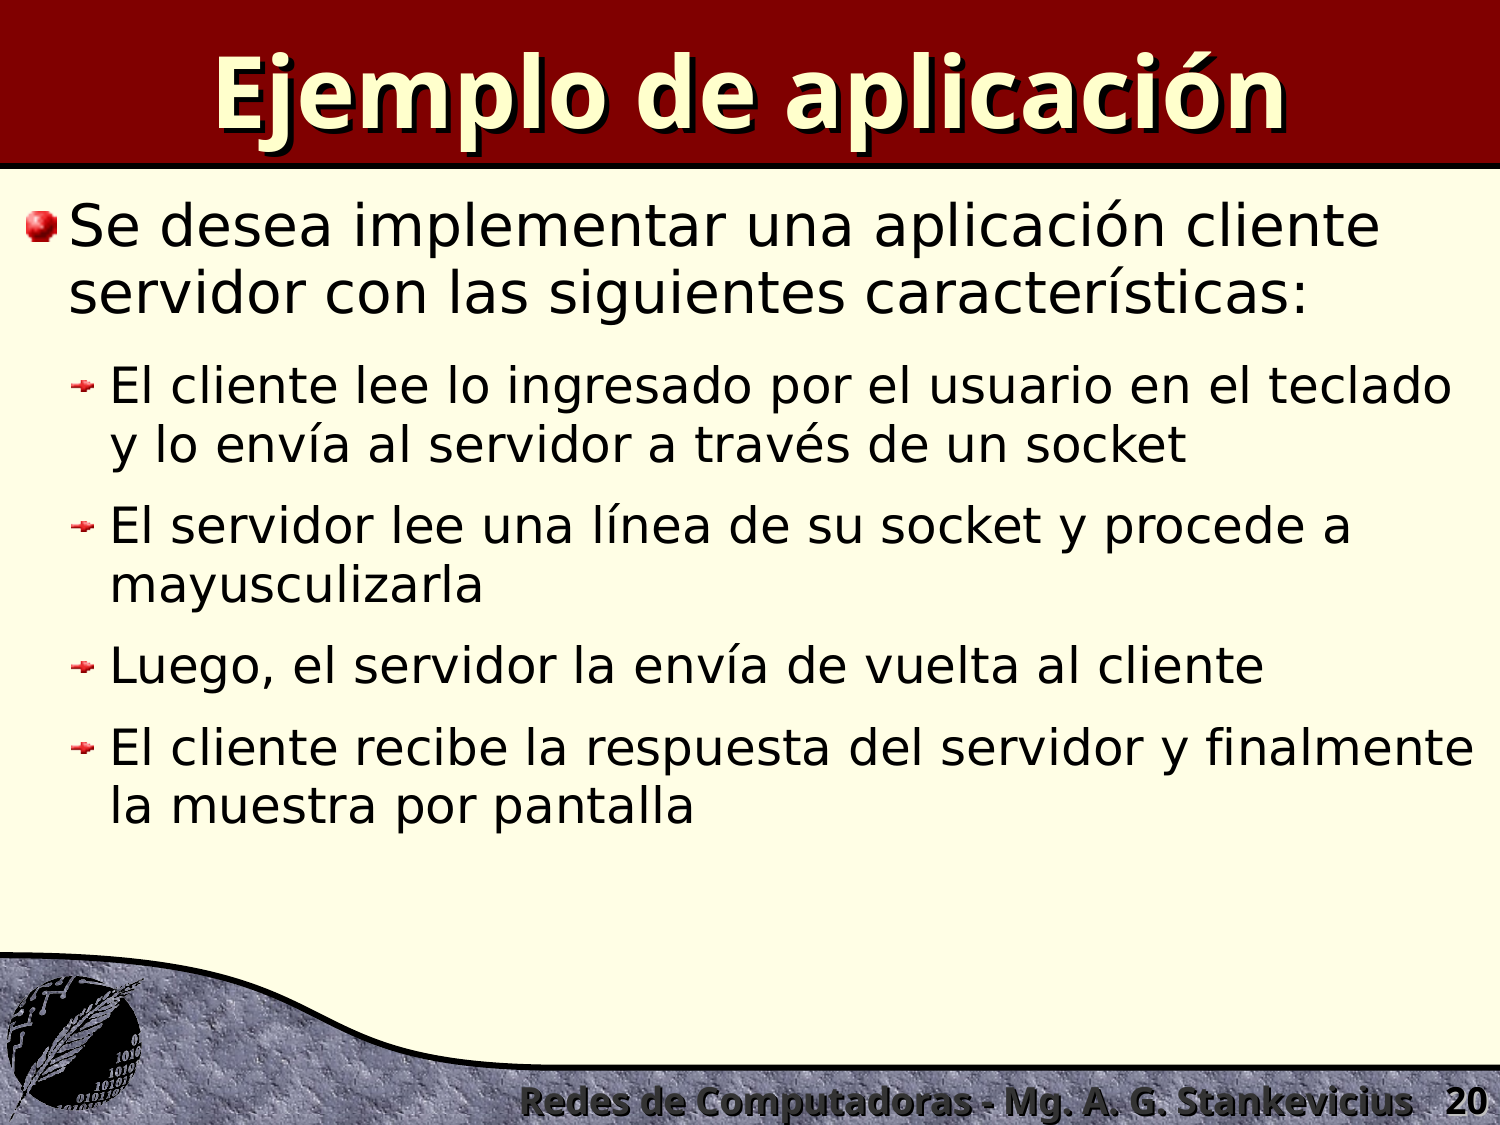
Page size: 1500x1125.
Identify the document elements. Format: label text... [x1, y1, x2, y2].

title Ejemplo de aplicación [15, 5, 1485, 160]
picture [0, 959, 1500, 1125]
picture [790, 1100, 795, 1110]
list Se desea implementar una aplicación cliente servidor con las siguientes características: El cliente lee lo ingresado por el usuario en el teclado y lo envía al servidor a través de un socket El servidor lee una línea de su socket y procede a mayusculizarla Luego, el servidor la envía de vuelta al cliente El cliente recibe la respuesta del servidor y finalmente la muestra por pantalla [11, 192, 1486, 921]
picture [1047, 1100, 1054, 1110]
